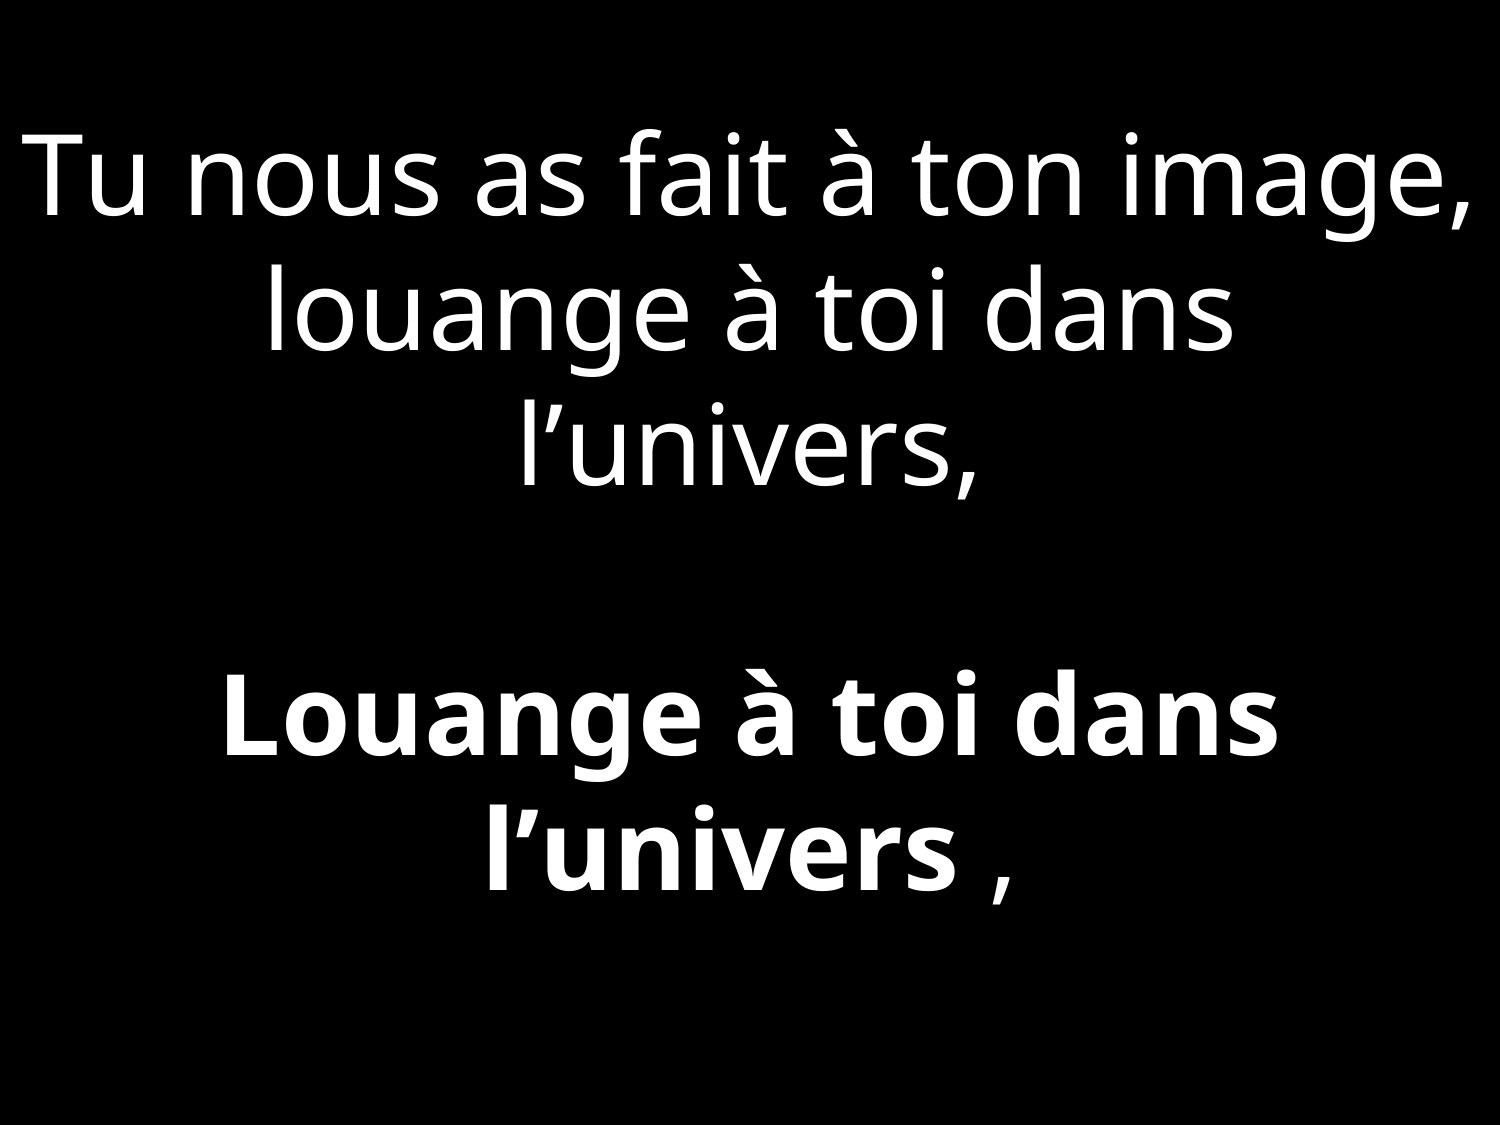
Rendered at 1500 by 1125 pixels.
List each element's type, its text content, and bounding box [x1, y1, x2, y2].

text_box Tu nous as fait à ton image, louange à toi dans l’univers, Louange à toi dans l’univers , [0, 66, 1500, 591]
